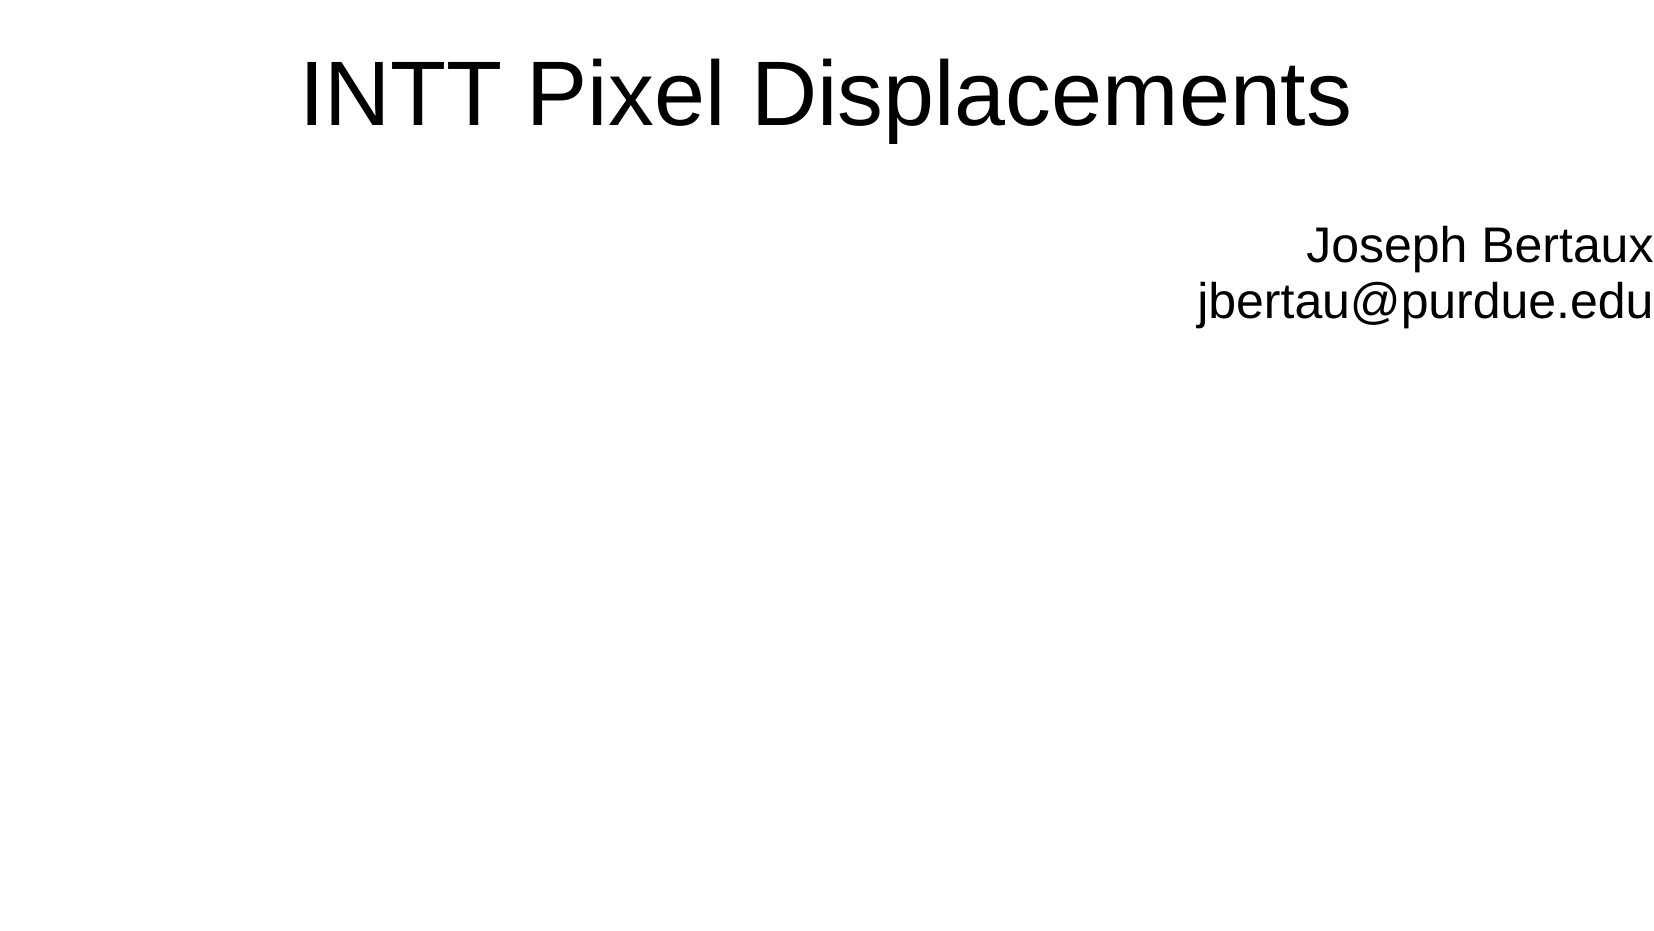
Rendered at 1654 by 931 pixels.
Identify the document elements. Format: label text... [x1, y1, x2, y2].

subtitle Joseph Bertaux jbertau@purdue.edu [0, 217, 1654, 931]
title INTT Pixel Displacements [0, 0, 1654, 188]
